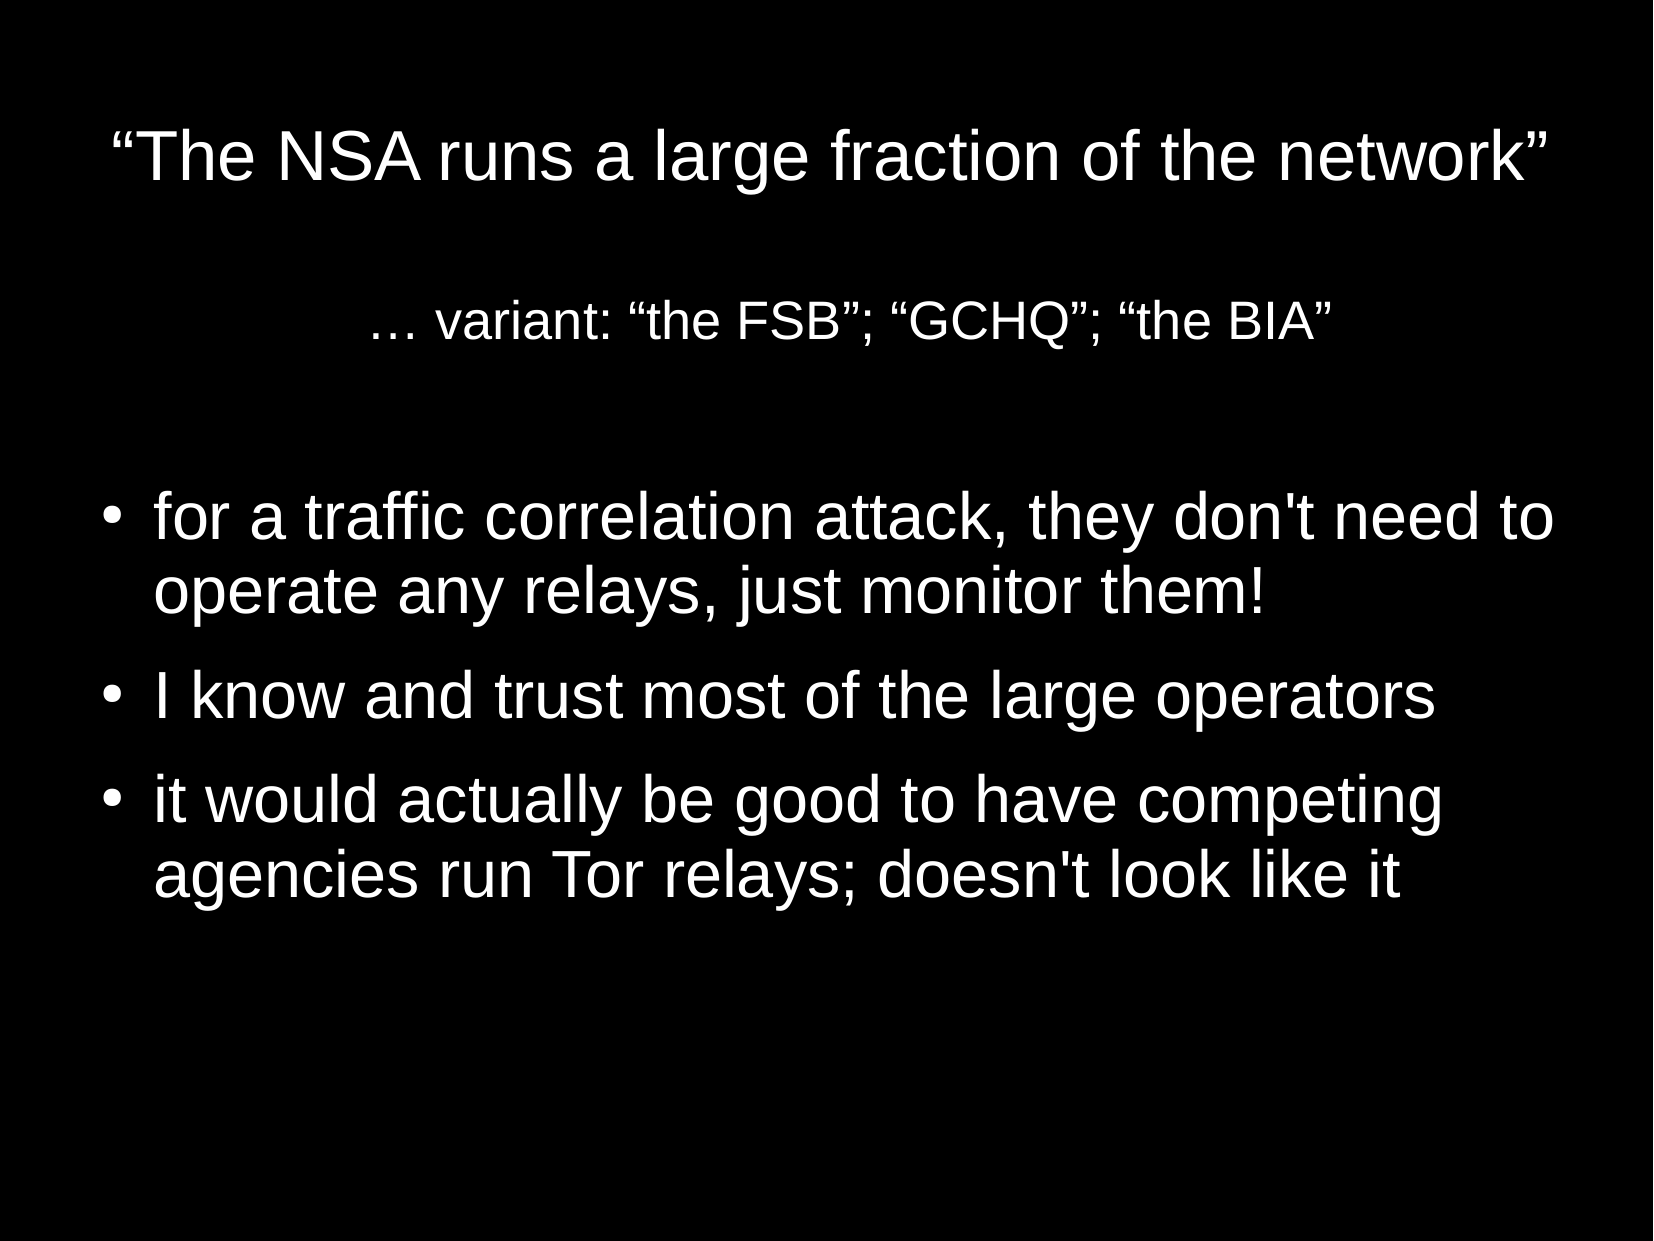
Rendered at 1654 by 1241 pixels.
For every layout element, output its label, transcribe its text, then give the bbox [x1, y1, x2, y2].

title “The NSA runs a large fraction of the network” [87, 86, 1576, 226]
list … variant: “the FSB”; “GCHQ”; “the BIA” for a traffic correlation attack, they don't need to operate any relays, just monitor them! I know and trust most of the large operators it would actually be good to have competing agencies run Tor relays; doesn't look like it [82, 290, 1571, 1010]
